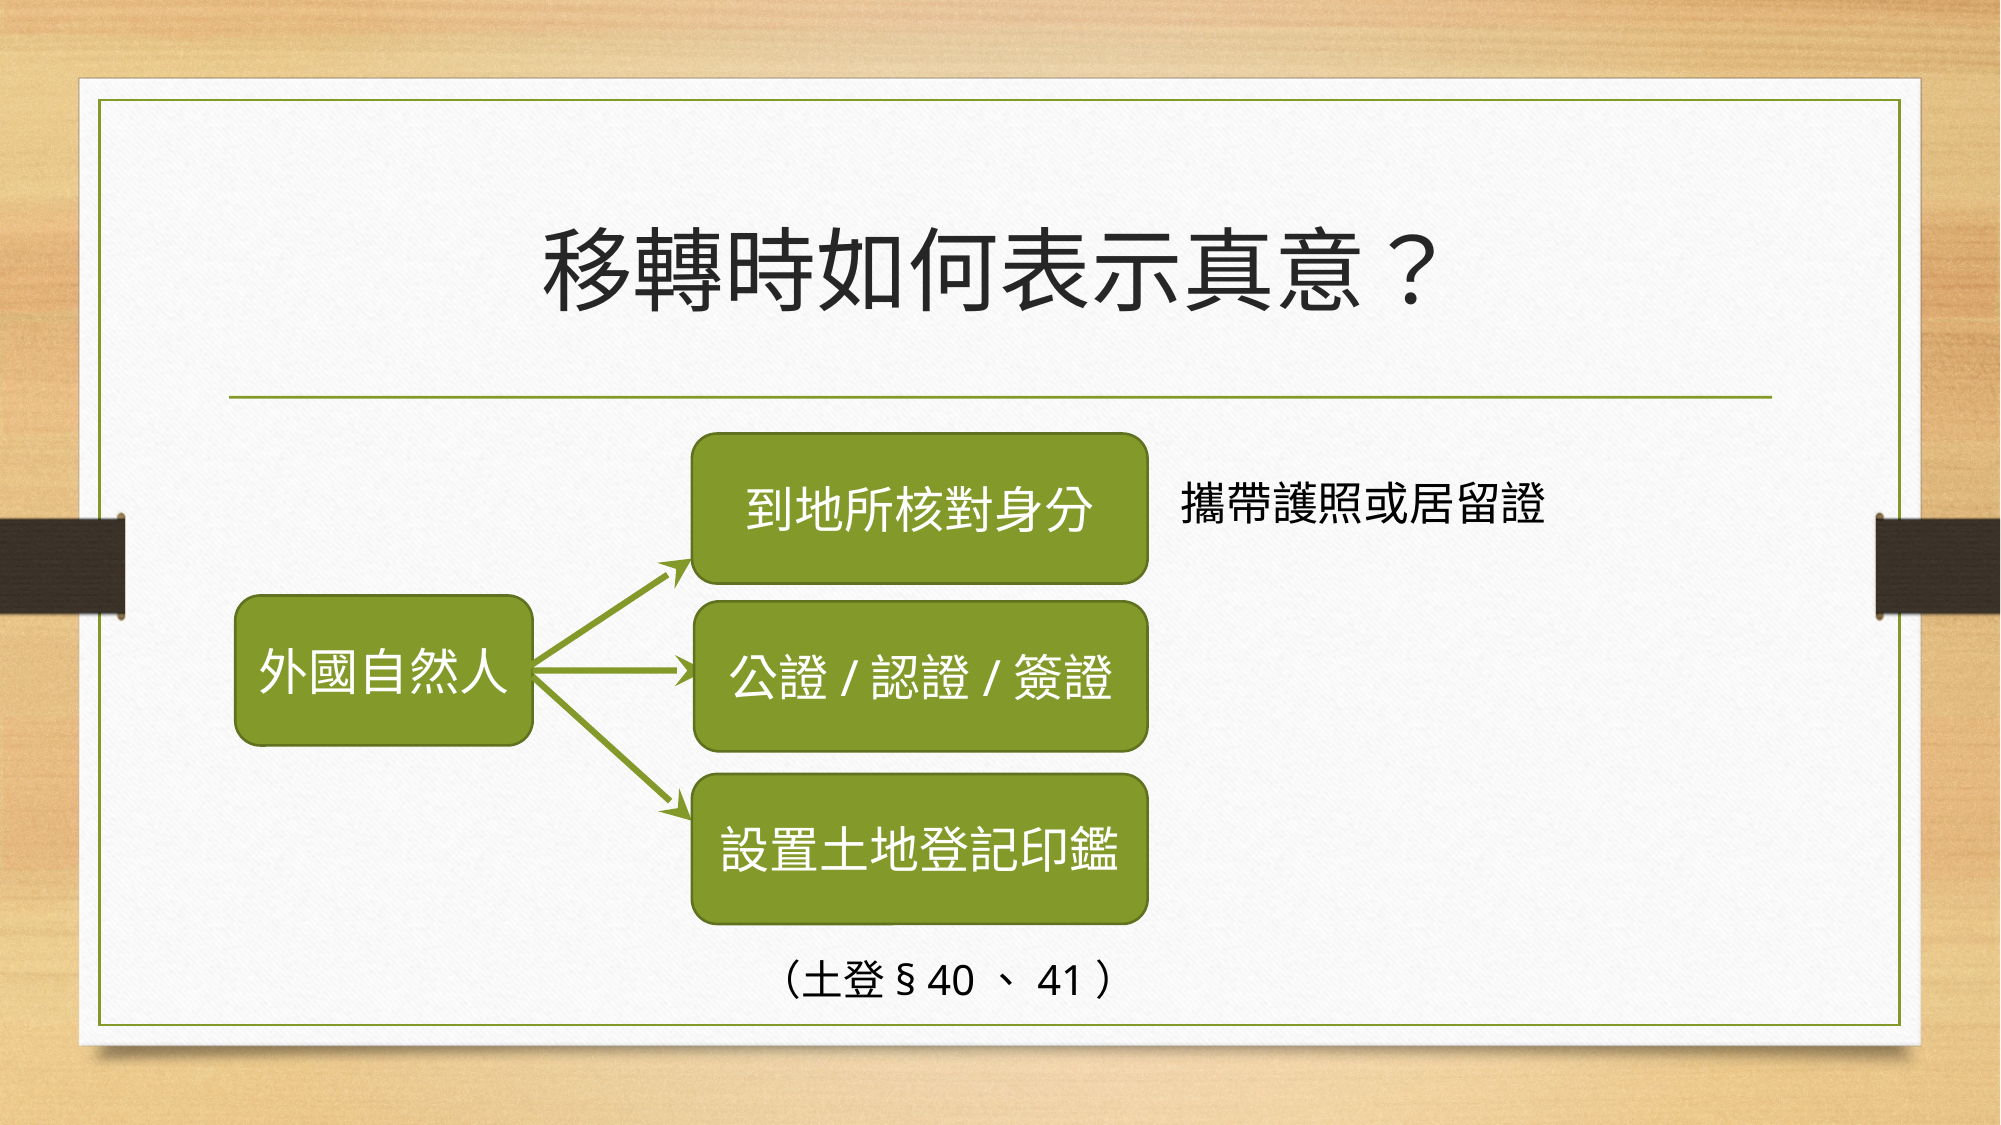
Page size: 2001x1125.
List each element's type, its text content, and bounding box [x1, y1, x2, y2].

text_box 外國自然人 [235, 595, 533, 746]
text_box 攜帶護照或居留證 [1165, 467, 1593, 559]
title 移轉時如何表示真意？ [212, 161, 1788, 375]
picture [0, 0, 2001, 1125]
text_box 公證/認證/簽證 [694, 601, 1148, 752]
text_box 設置土地登記印鑑 [691, 773, 1148, 924]
text_box 到地所核對身分 [691, 433, 1148, 584]
text_box （土登§ 40、41） [745, 946, 1152, 1012]
